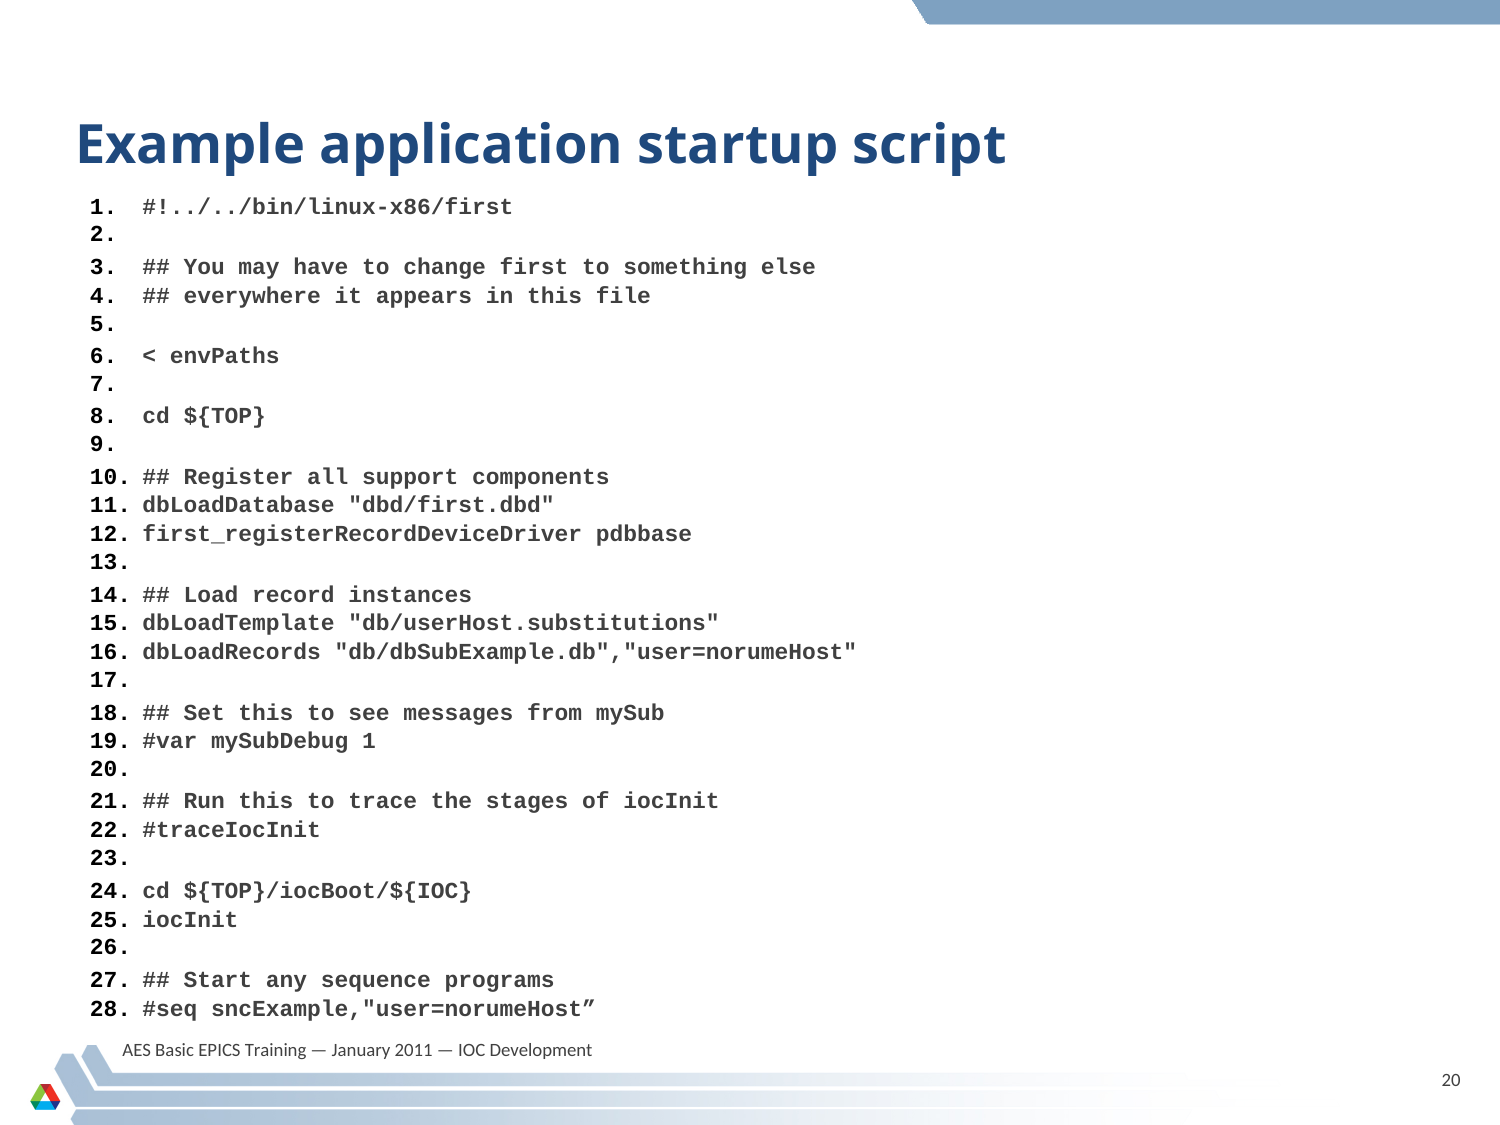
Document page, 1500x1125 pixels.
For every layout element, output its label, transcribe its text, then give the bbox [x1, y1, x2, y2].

list #!../../bin/linux-x86/first ## You may have to change first to something else ## everywhere it appears in this file < envPaths cd ${TOP} ## Register all support components dbLoadDatabase "dbd/first.dbd" first_registerRecordDeviceDriver pdbbase ## Load record instances dbLoadTemplate "db/userHost.substitutions" dbLoadRecords "db/dbSubExample.db","user=norumeHost" ## Set this to see messages from mySub #var mySubDebug 1 ## Run this to trace the stages of iocInit #traceIocInit cd ${TOP}/iocBoot/${IOC} iocInit ## Start any sequence programs #seq sncExample,"user=norumeHost” [75, 187, 1426, 1032]
picture [0, 1037, 1500, 1125]
title Example application startup script [75, 111, 1426, 175]
picture [0, 0, 1500, 26]
